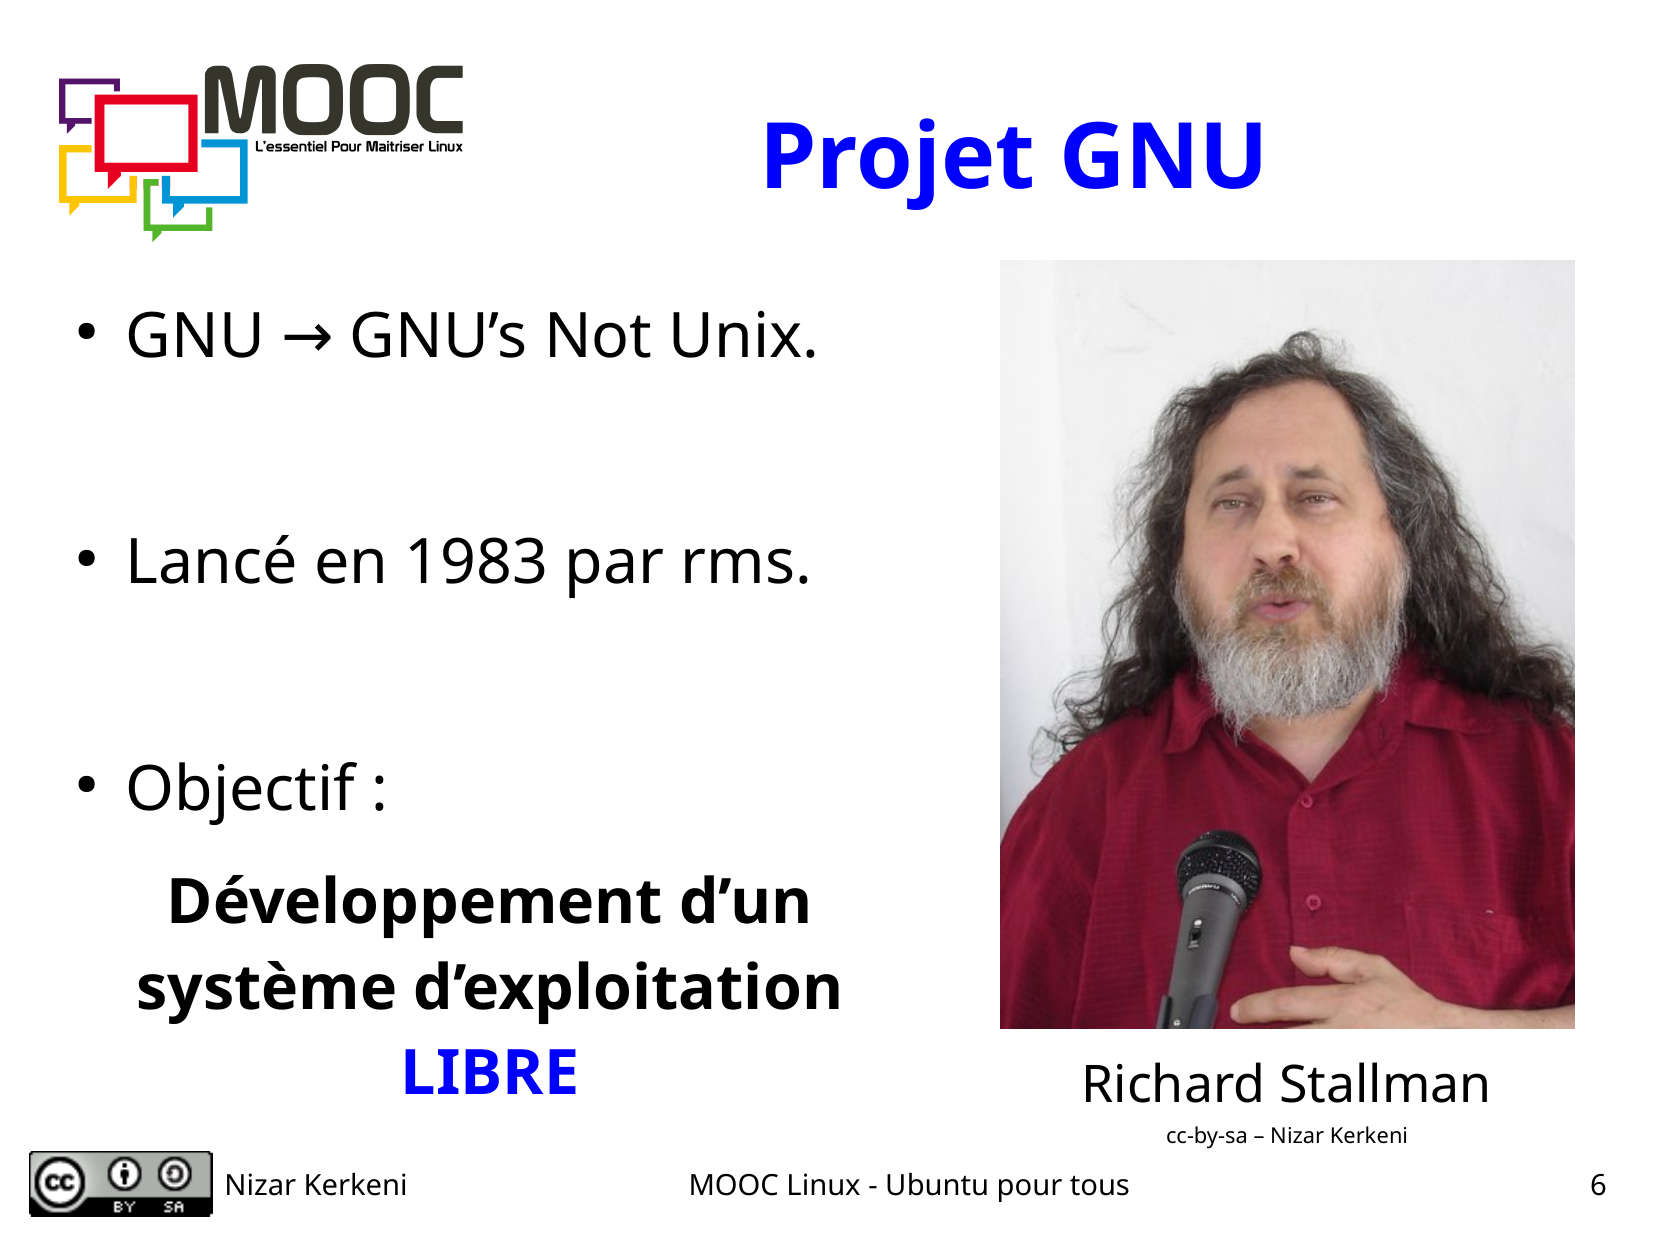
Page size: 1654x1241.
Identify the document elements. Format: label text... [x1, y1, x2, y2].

title Projet GNU [460, 49, 1568, 257]
picture [1000, 260, 1575, 1029]
list Richard Stallman cc-by-sa – Nizar Kerkeni [992, 1033, 1583, 1158]
picture [29, 1151, 213, 1217]
list GNU → GNU’s Not Unix. Lancé en 1983 par rms. Objectif : Développement d’un système d’exploitation LIBRE [59, 290, 922, 1117]
picture [59, 64, 460, 242]
